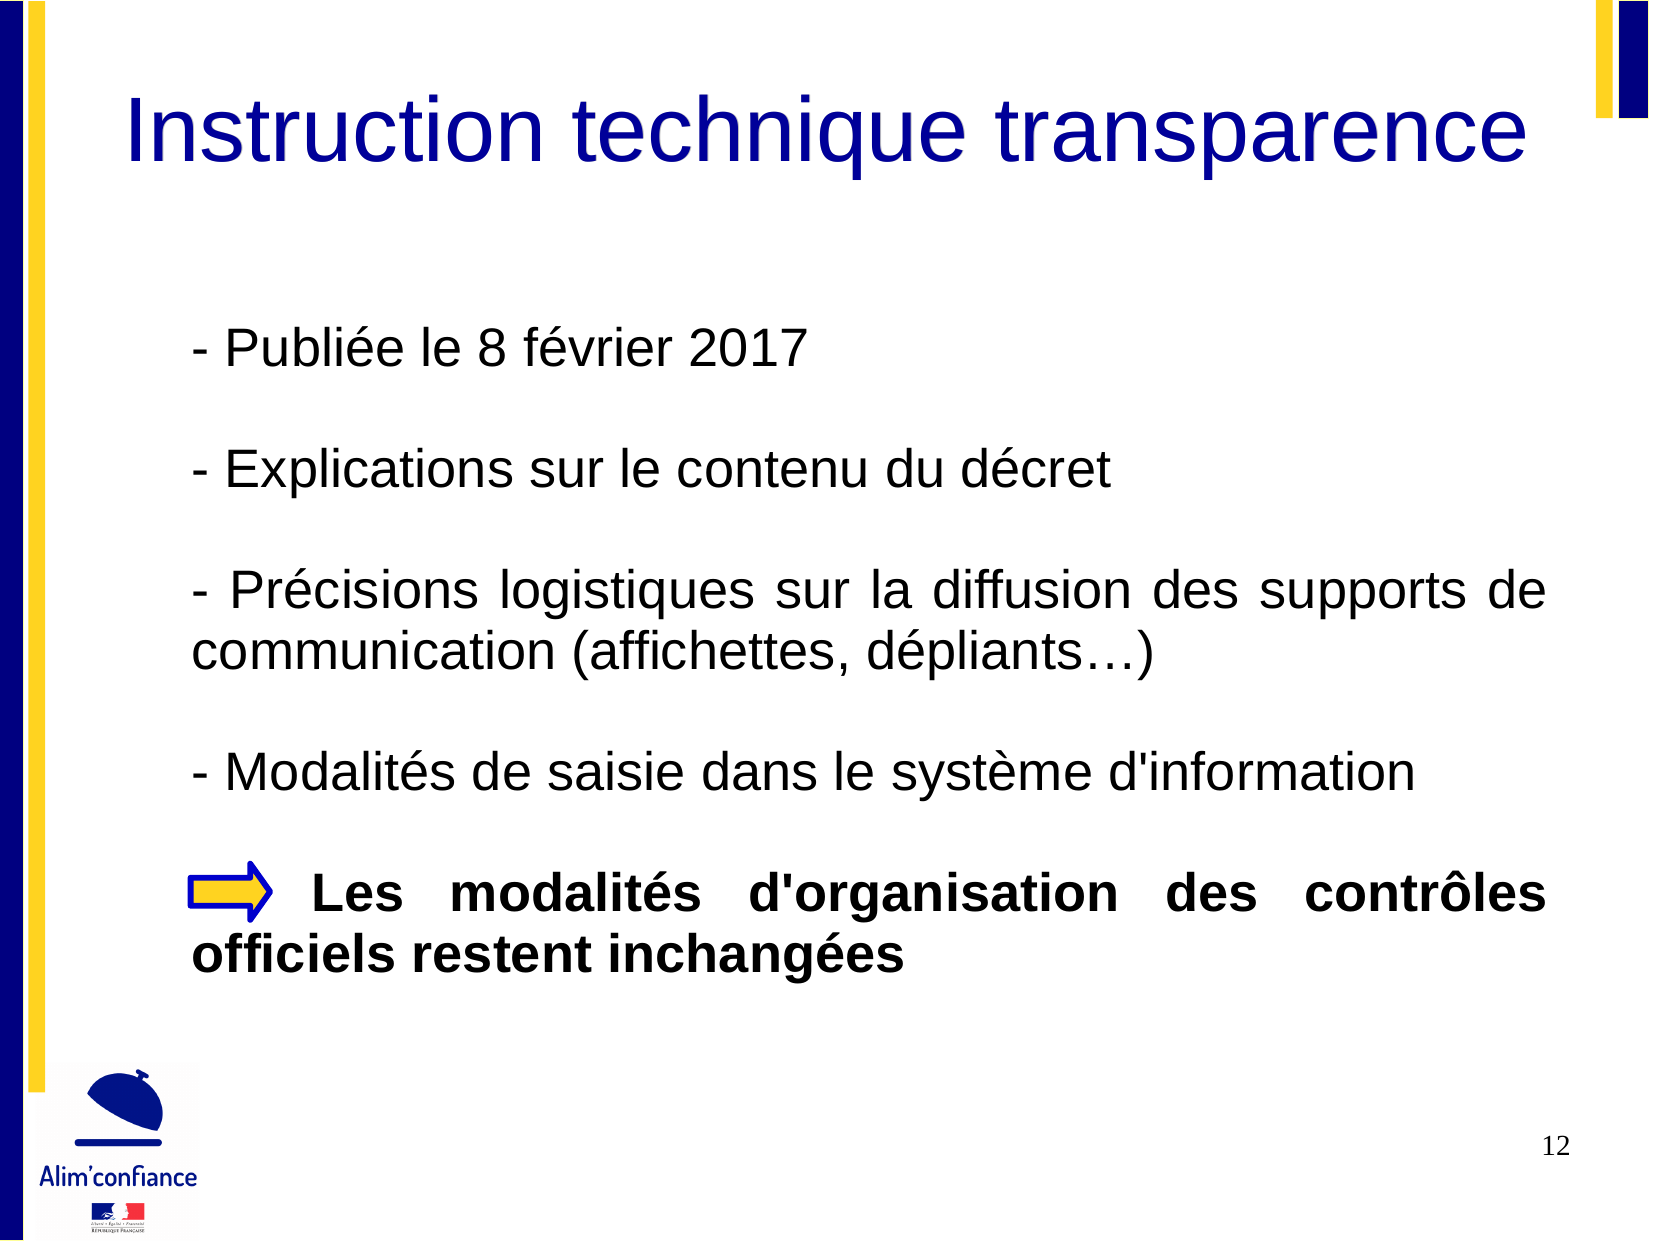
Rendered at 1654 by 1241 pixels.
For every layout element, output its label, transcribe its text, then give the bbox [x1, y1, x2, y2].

picture [35, 1062, 200, 1241]
text_box [190, 863, 271, 920]
text_box [1595, 0, 1613, 119]
text_box - Publiée le 8 février 2017 - Explications sur le contenu du décret - Précisions logistiques sur la diffusion des supports de communication (affichettes, dépliants…) - Modalités de saisie dans le système d'information Les modalités d'organisation des contrôles officiels restent inchangées [177, 310, 1565, 1126]
text_box [0, 0, 24, 1241]
text_box [1618, 0, 1649, 119]
text_box [28, 1, 46, 1093]
title Instruction technique transparence [83, 25, 1572, 233]
